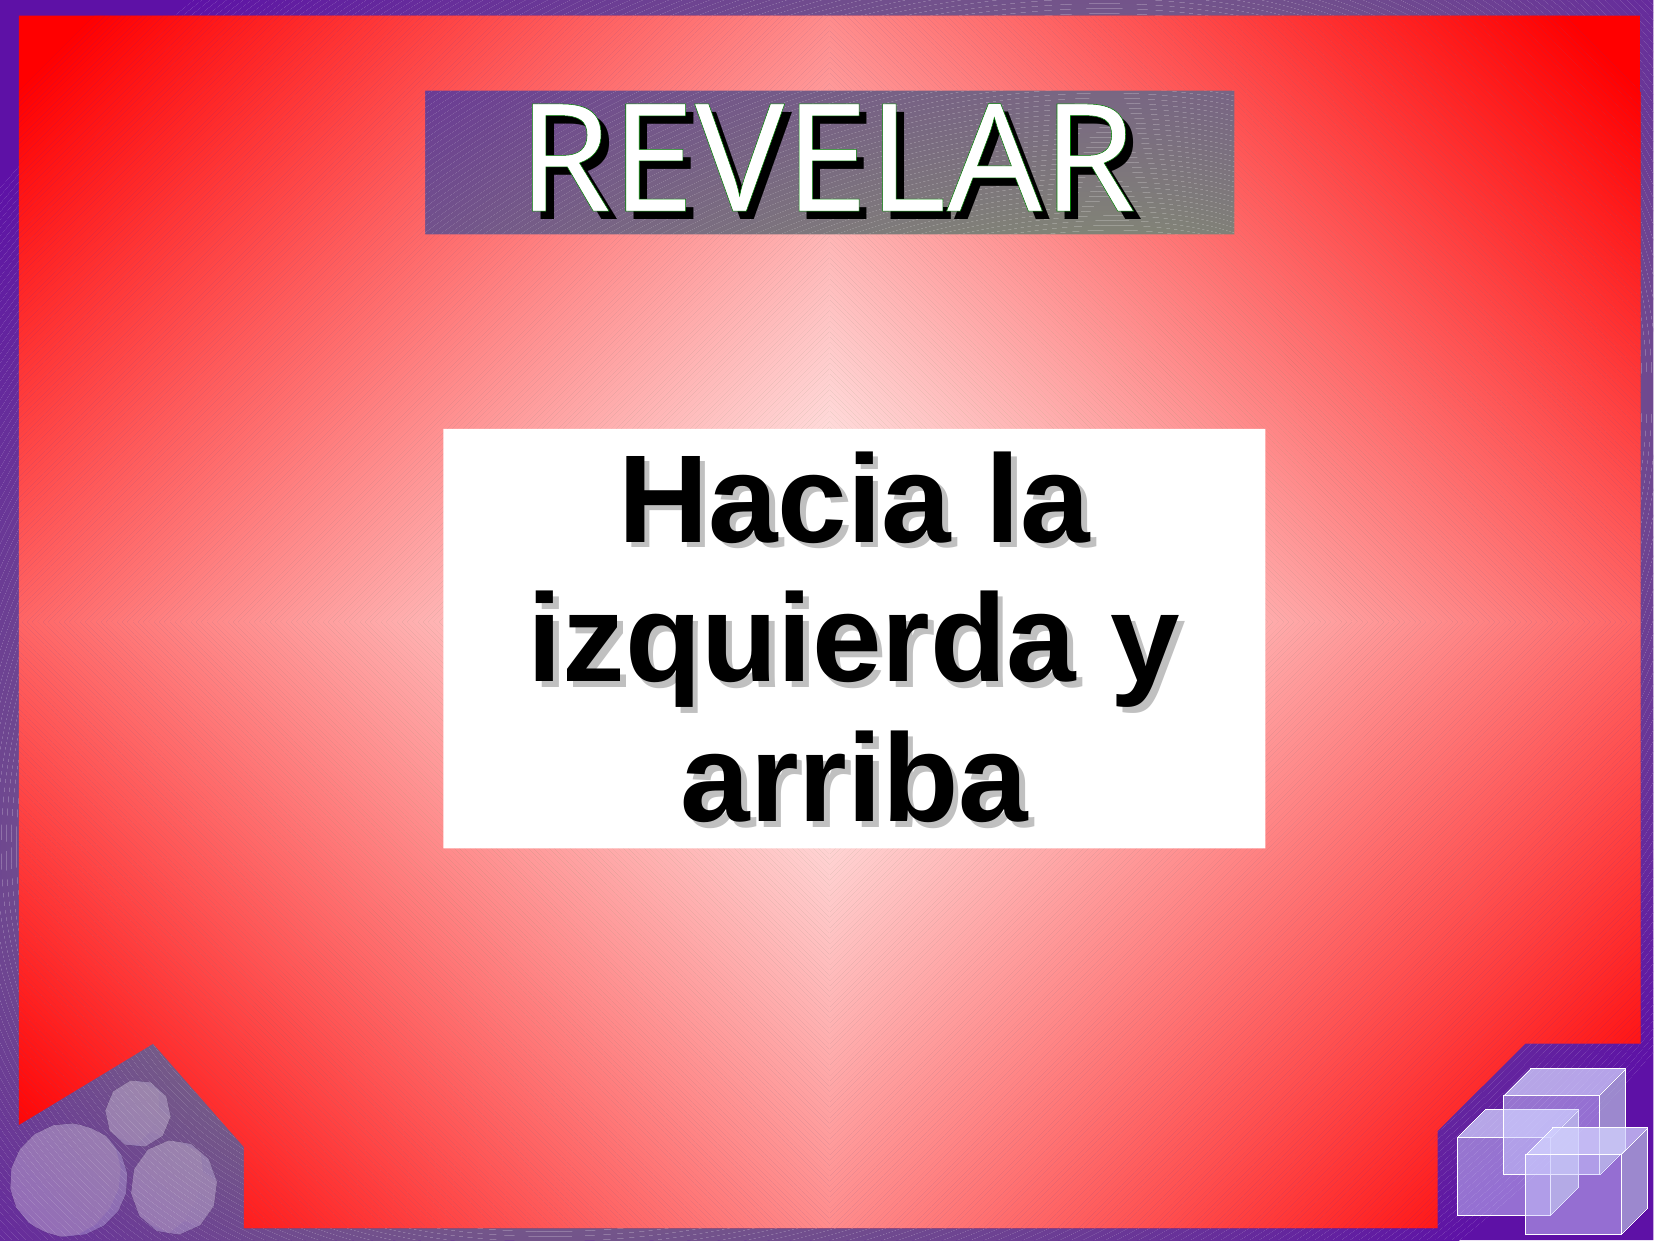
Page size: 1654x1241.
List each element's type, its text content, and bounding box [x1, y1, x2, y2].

title REVELAR [82, 47, 1571, 259]
title Hacia la izquierda y arriba [443, 428, 1266, 849]
text_box [18, 15, 1641, 1229]
